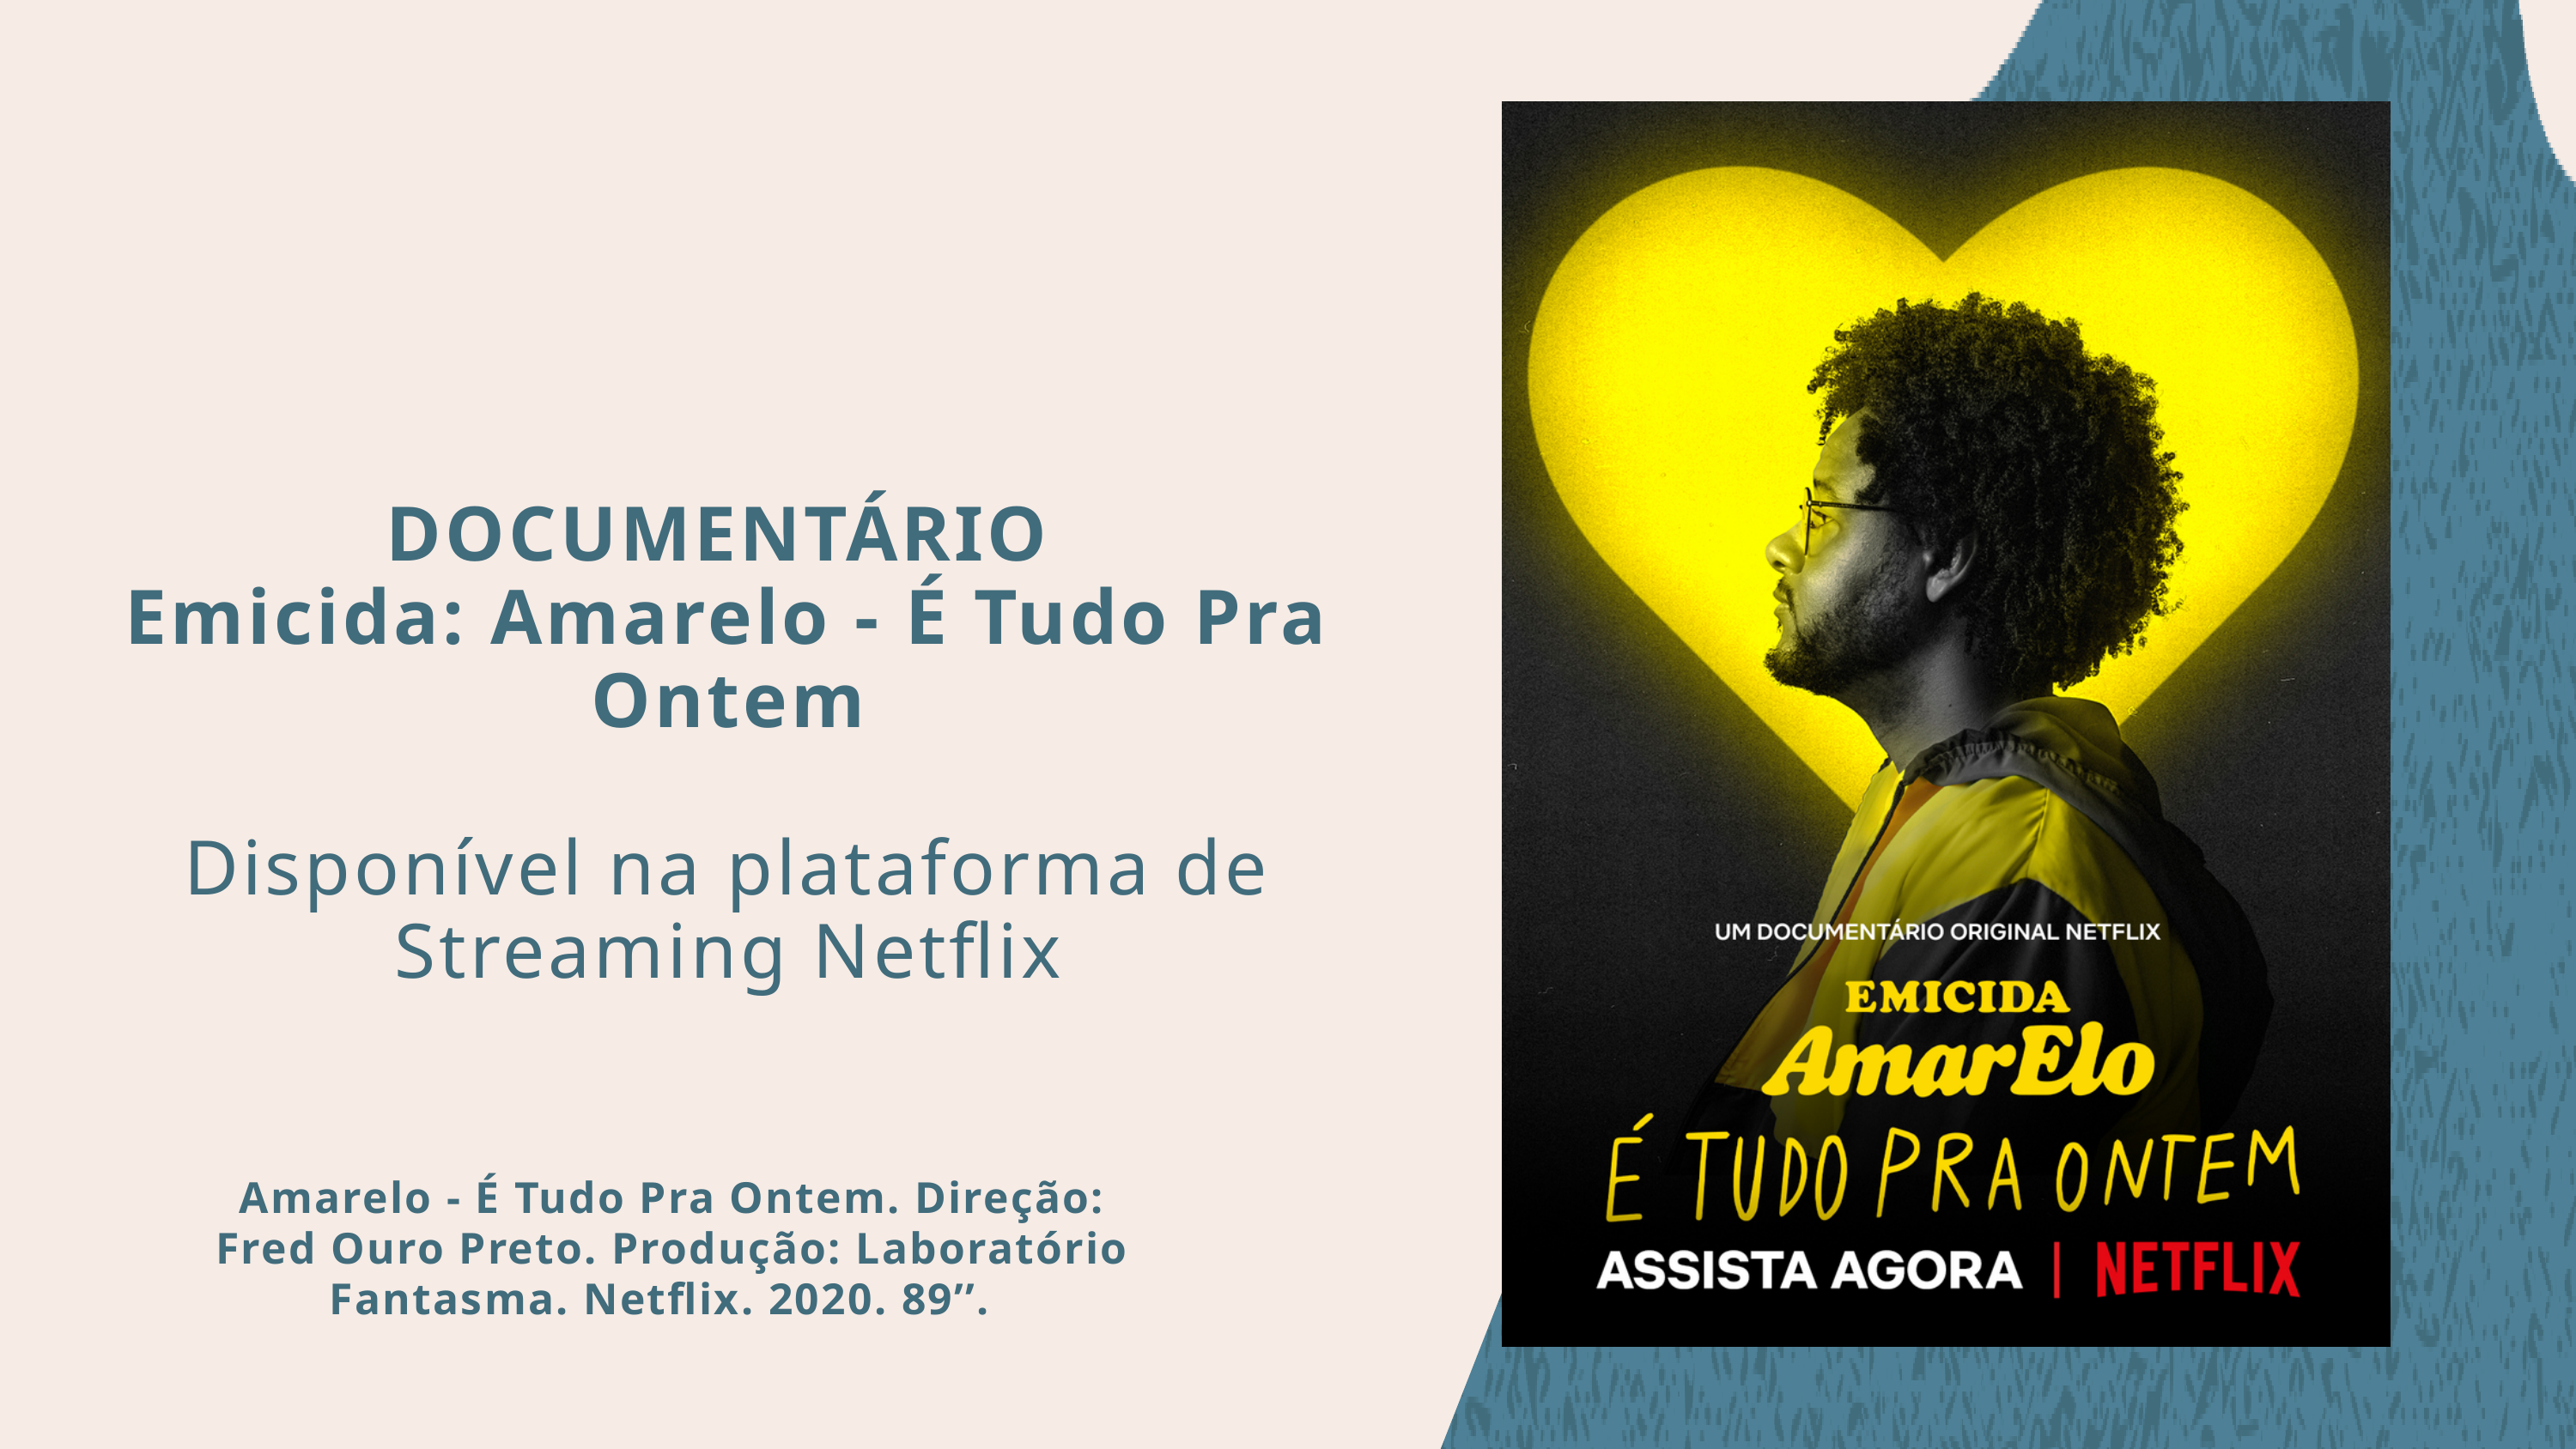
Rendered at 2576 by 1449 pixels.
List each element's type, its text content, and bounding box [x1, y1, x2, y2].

text_box [1440, 0, 2576, 1449]
text_box Amarelo - É Tudo Pra Ontem. Direção: Fred Ouro Preto. Produção: Laboratório Fantasma. Netflix. 2020. 89’’. [197, 1171, 1150, 1374]
text_box DOCUMENTÁRIO Emicida: Amarelo - É Tudo Pra Ontem Disponível na plataforma de Streaming Netflix [58, 492, 1399, 1077]
